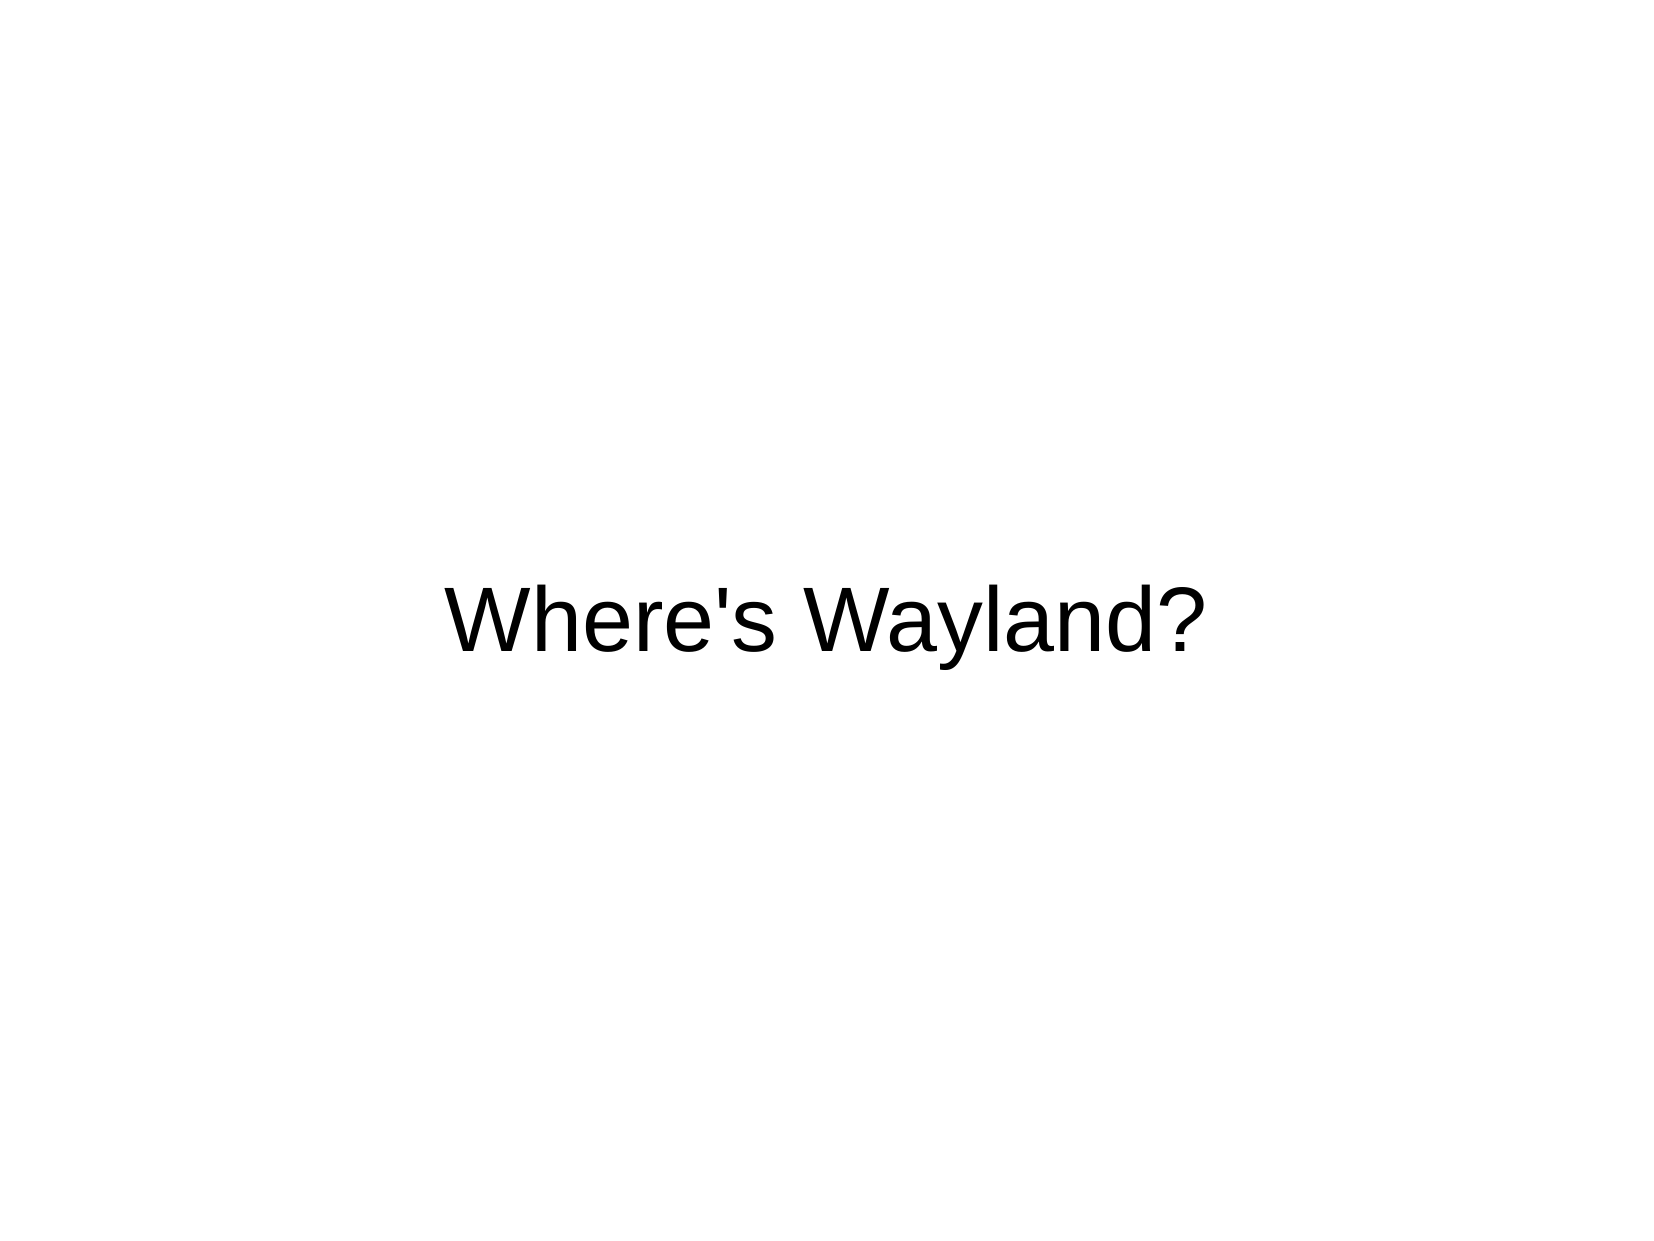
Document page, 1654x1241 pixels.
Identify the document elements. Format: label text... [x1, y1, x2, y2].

title Where's Wayland? [82, 516, 1571, 724]
